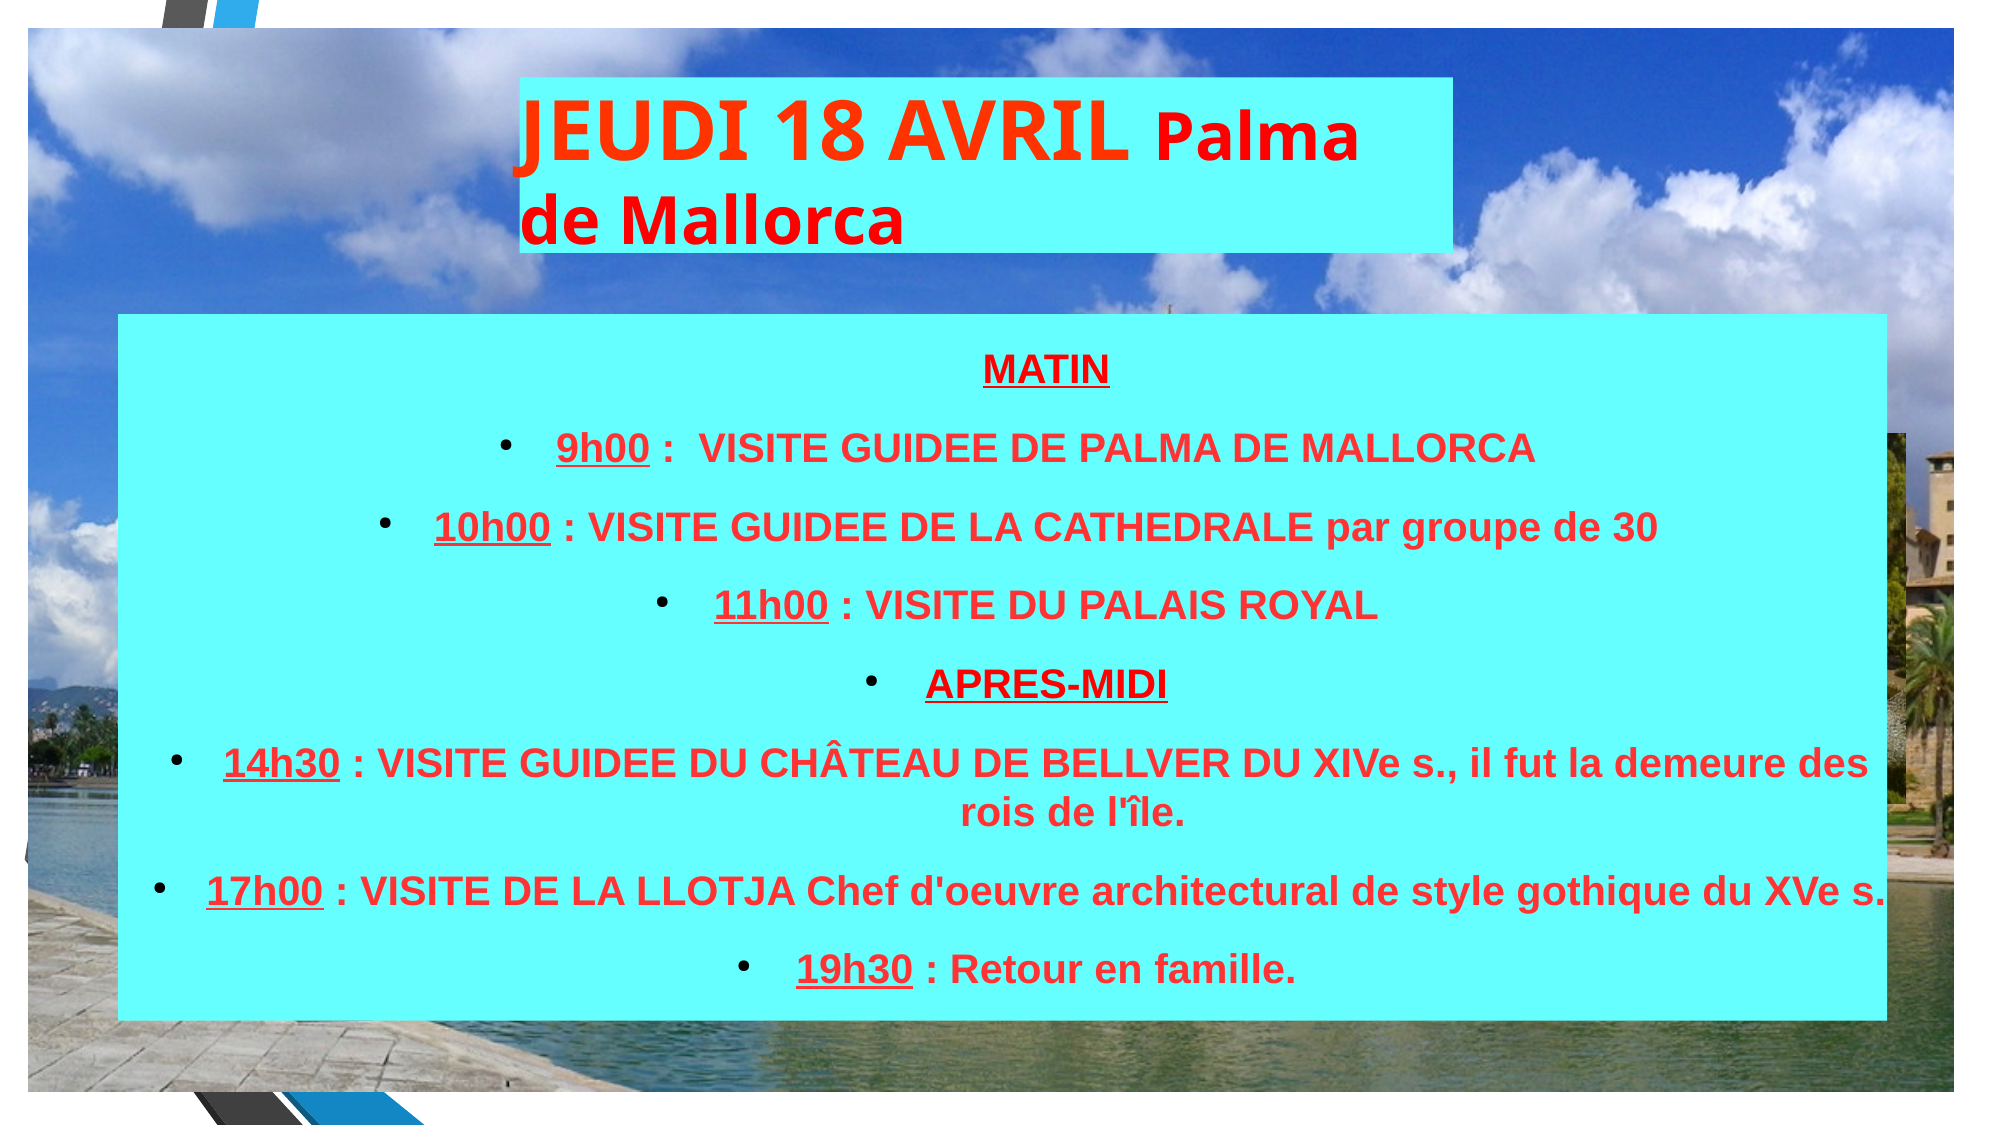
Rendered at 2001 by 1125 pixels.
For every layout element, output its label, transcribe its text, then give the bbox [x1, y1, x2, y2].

list MATIN 9h00 : VISITE GUIDEE DE PALMA DE MALLORCA 10h00 : VISITE GUIDEE DE LA CATHEDRALE par groupe de 30 11h00 : VISITE DU PALAIS ROYAL APRES-MIDI 14h30 : VISITE GUIDEE DU CHÂTEAU DE BELLVER DU XIVe s., il fut la demeure des rois de l'île. 17h00 : VISITE DE LA LLOTJA Chef d'oeuvre architectural de style gothique du XVe s. 19h30 : Retour en famille. [118, 354, 1888, 981]
title JEUDI 18 AVRIL Palma de Mallorca [519, 77, 1453, 253]
picture [28, 28, 1954, 1092]
